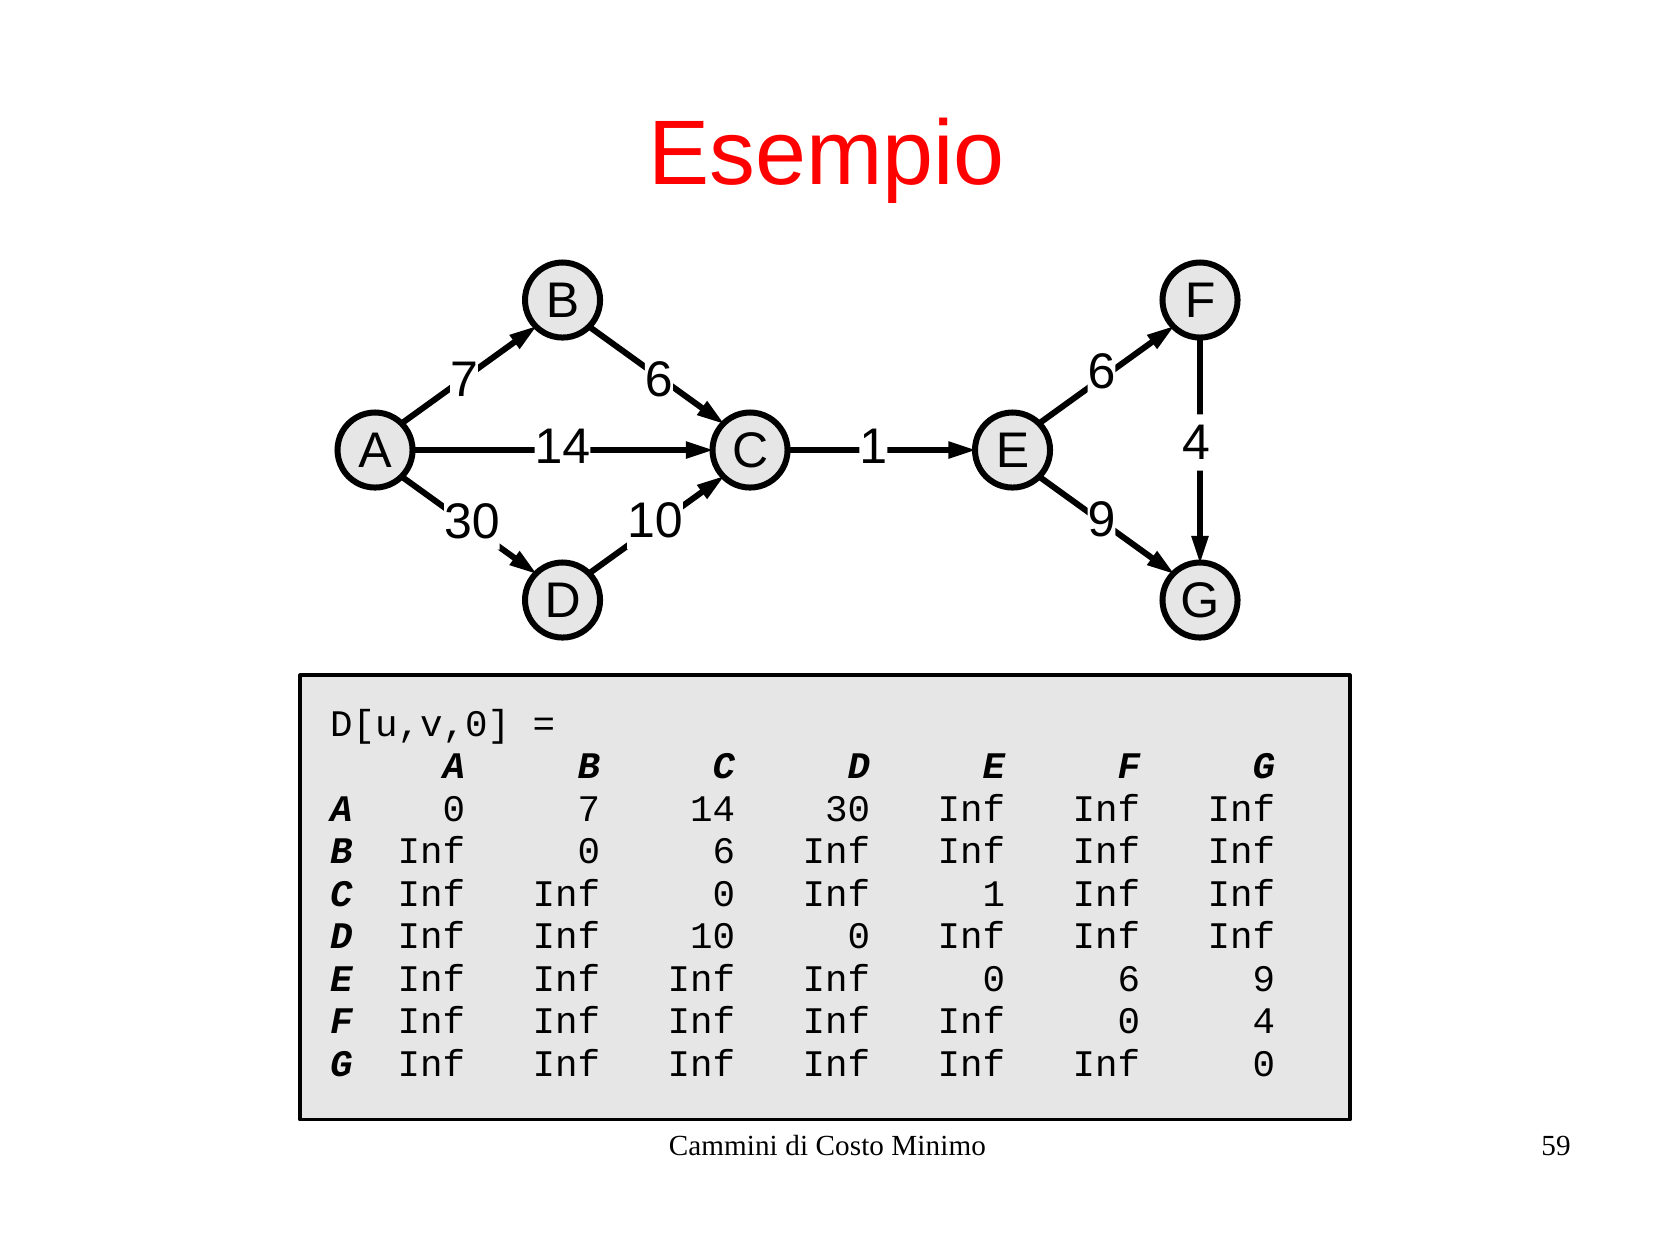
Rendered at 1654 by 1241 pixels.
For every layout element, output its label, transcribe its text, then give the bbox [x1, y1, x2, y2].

text_box D [525, 562, 601, 638]
text_box B [525, 262, 601, 338]
text_box A [337, 412, 413, 488]
title Esempio [82, 49, 1571, 257]
text_box 30 [444, 493, 500, 550]
text_box 6 [1087, 343, 1116, 366]
text_box F [1162, 262, 1238, 338]
text_box G [1162, 562, 1238, 638]
text_box [1075, 366, 1654, 461]
text_box 7 [450, 350, 478, 408]
text_box 6 [644, 350, 673, 408]
text_box 9 [1087, 491, 1116, 548]
text_box 10 [627, 492, 683, 549]
text_box 4 [1181, 461, 1210, 471]
text_box 14 [534, 418, 591, 475]
text_box C [712, 412, 788, 488]
text_box D[u,v,0] = A B C D E F G A 0 7 14 30 Inf Inf Inf B Inf 0 6 Inf Inf Inf Inf C Inf Inf 0 Inf 1 Inf Inf D Inf Inf 10 0 Inf Inf Inf E Inf Inf Inf Inf 0 6 9 F Inf Inf Inf Inf Inf 0 4 G Inf Inf Inf Inf Inf Inf 0 [300, 675, 1351, 1120]
text_box 1 [859, 418, 888, 475]
text_box E [975, 412, 1051, 488]
